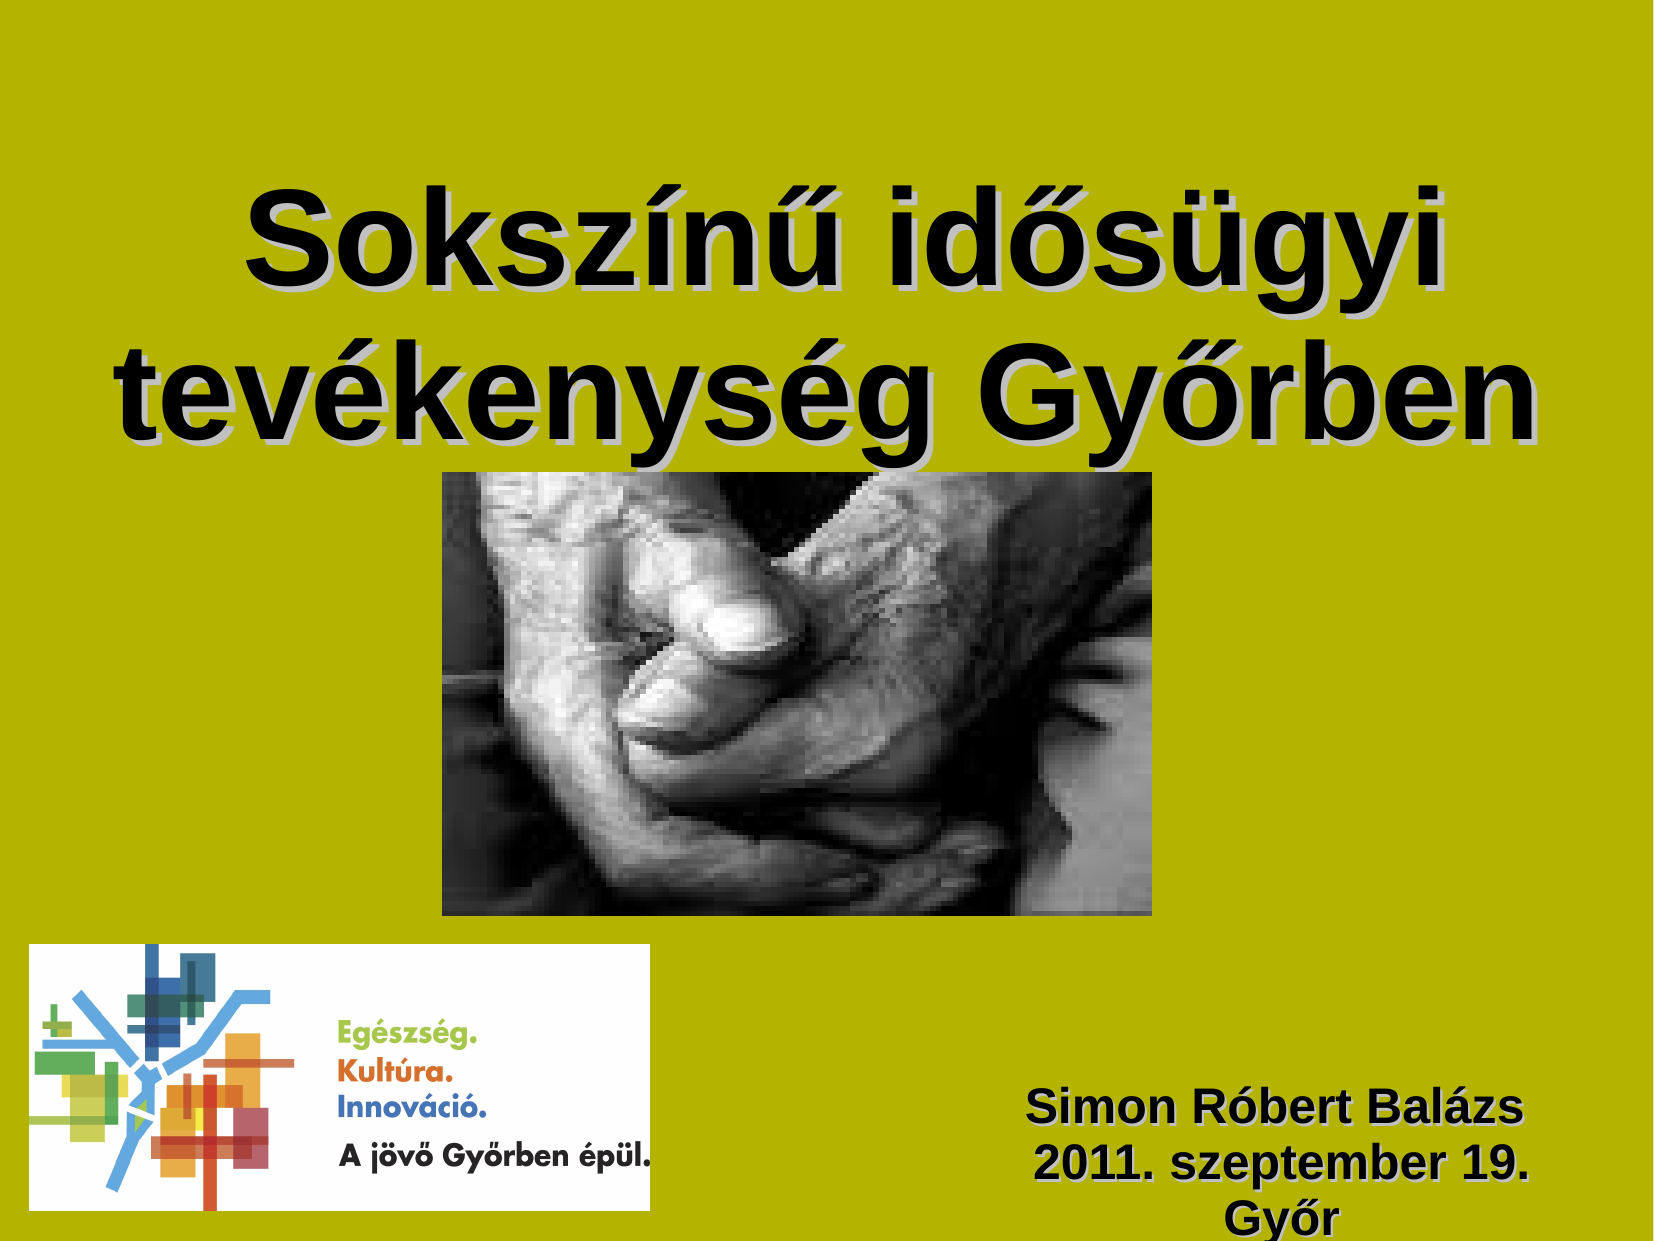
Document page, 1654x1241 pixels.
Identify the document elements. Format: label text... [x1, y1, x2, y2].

picture [29, 944, 650, 1211]
picture [442, 472, 1152, 916]
text_box Sokszínű idősügyi tevékenység Győrben Simon Róbert Balázs 2011. szeptember 19. Győr [0, 0, 1654, 1241]
